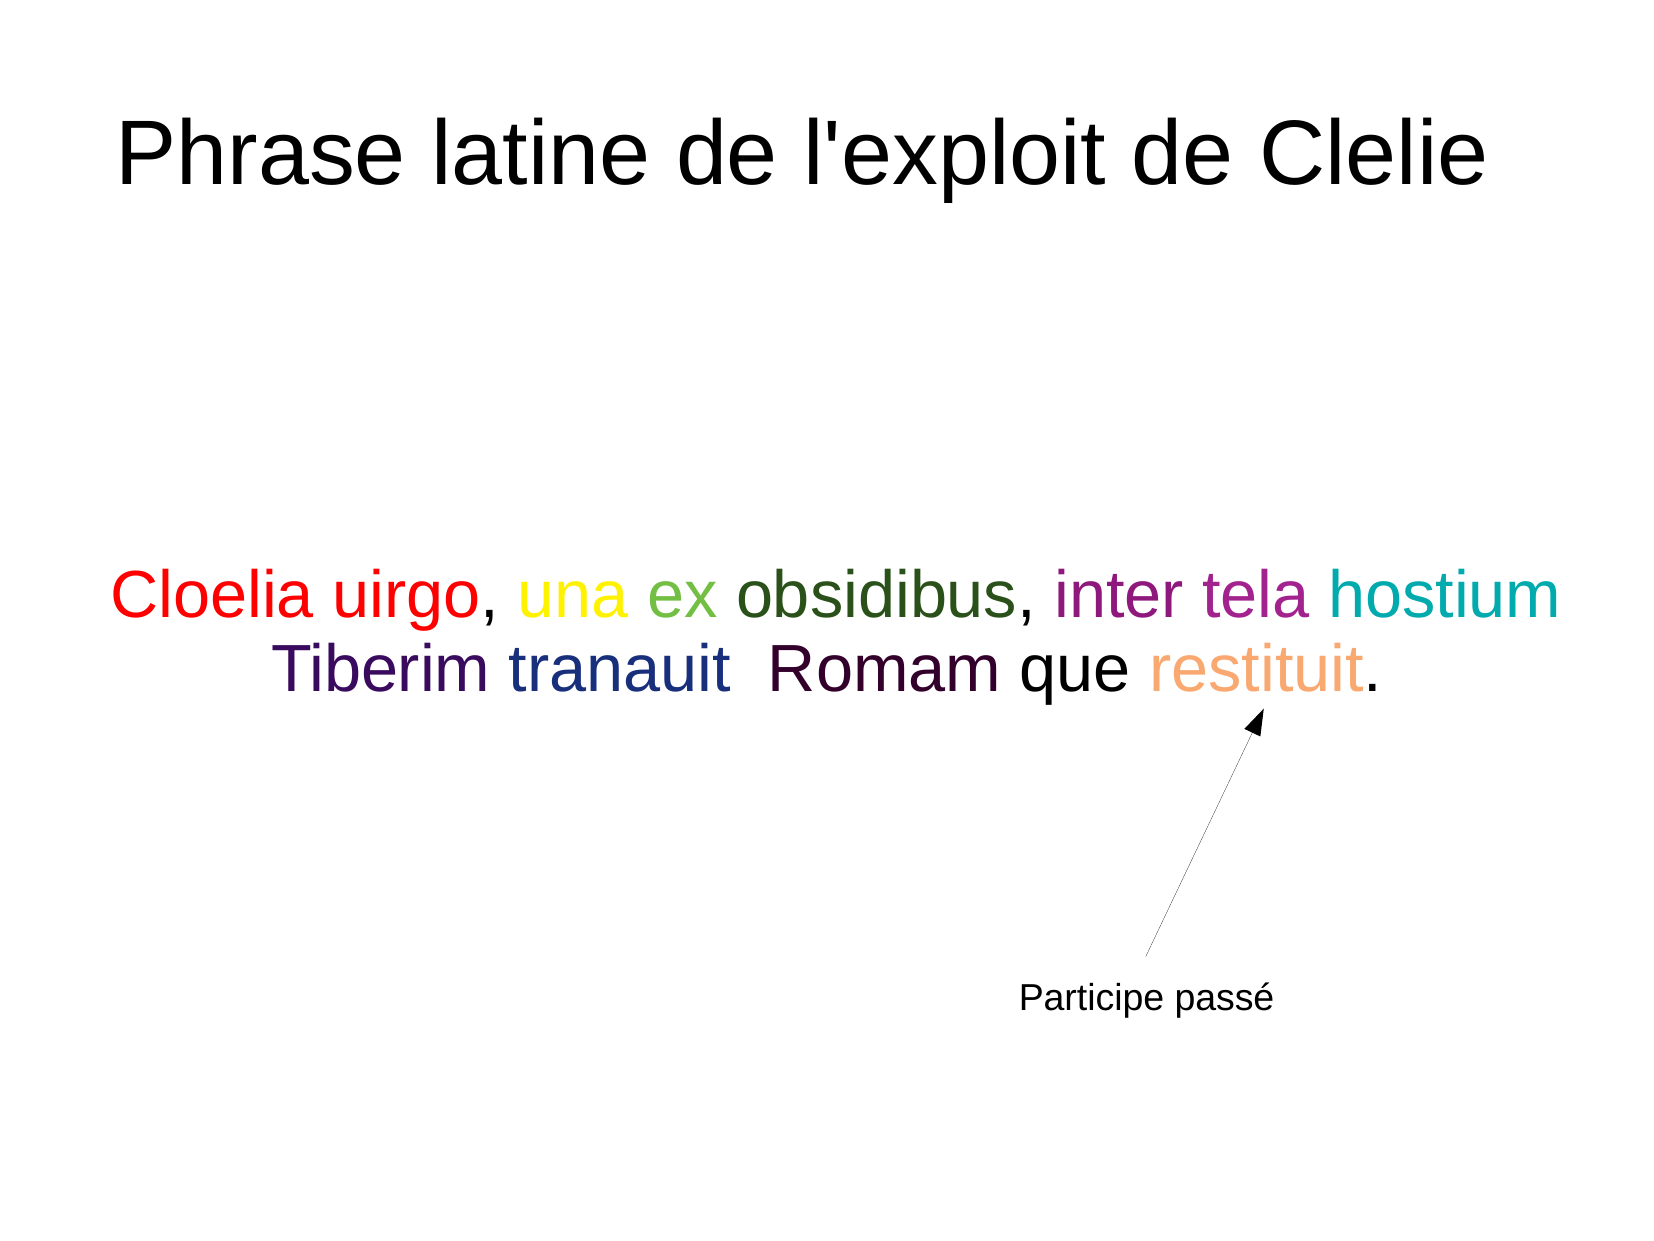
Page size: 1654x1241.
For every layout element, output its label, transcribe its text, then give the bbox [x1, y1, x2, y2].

subtitle Cloelia uirgo, una ex obsidibus, inter tela hostium Tiberim tranauit Romam que restituit. [82, 271, 1571, 991]
text_box Participe passé [1003, 968, 1300, 1026]
title Phrase latine de l'exploit de Clelie [59, 49, 1548, 257]
